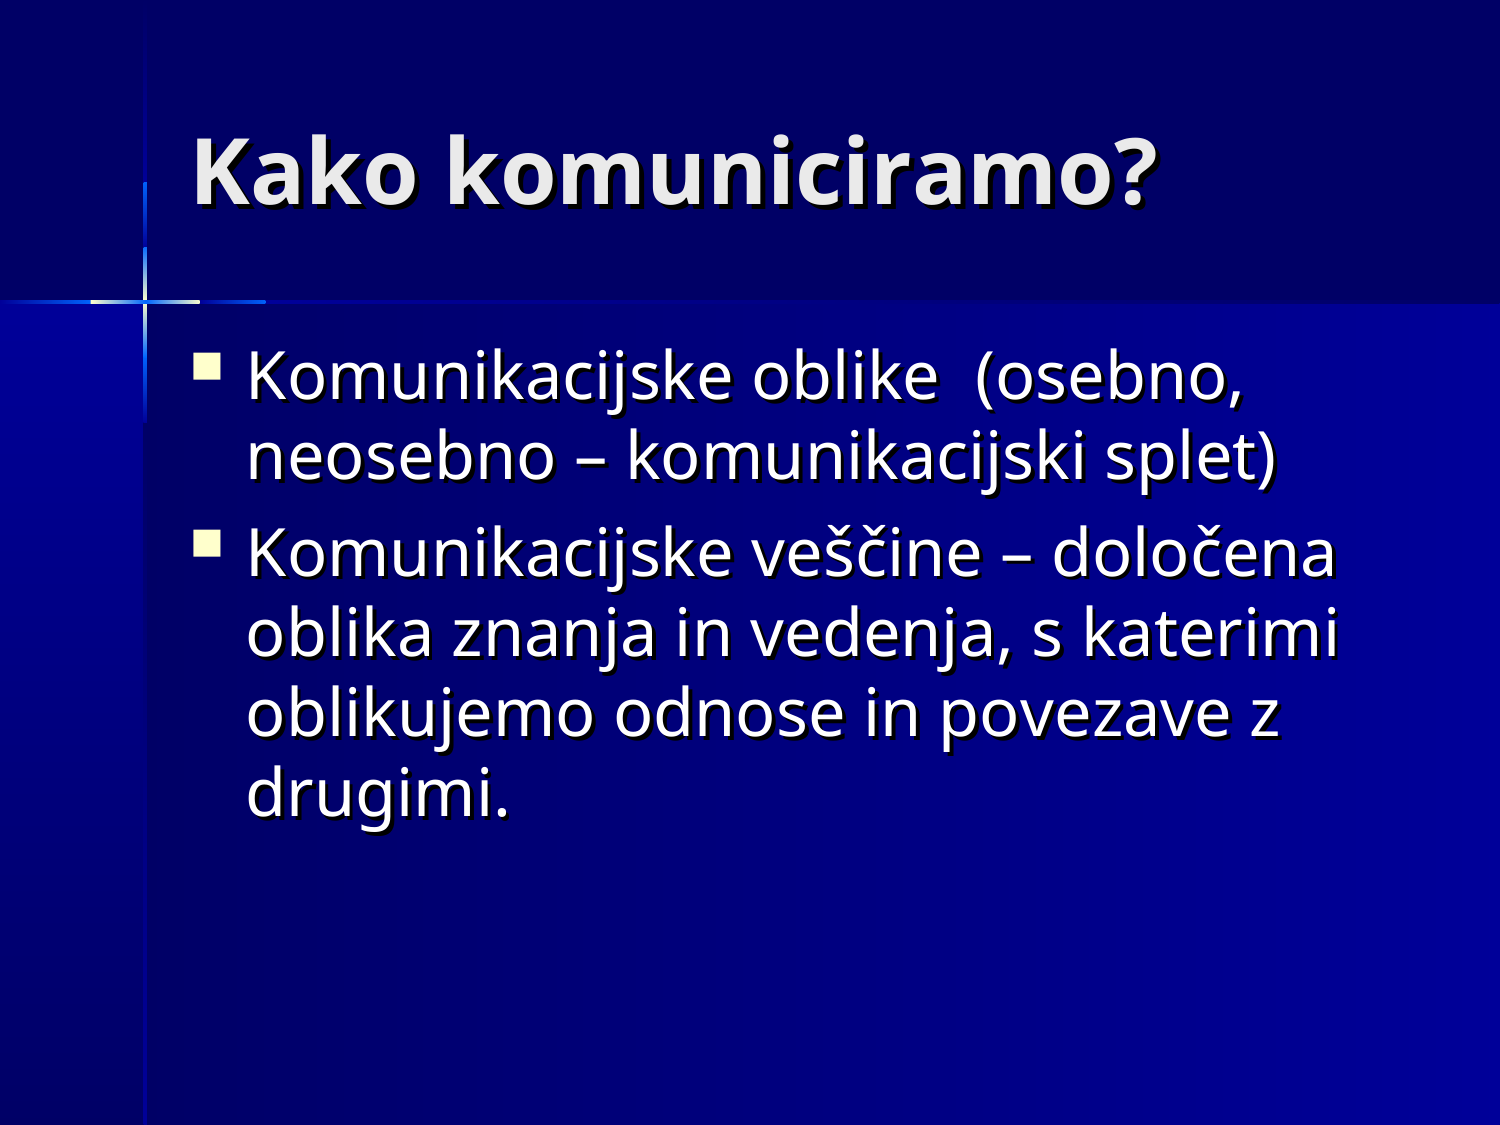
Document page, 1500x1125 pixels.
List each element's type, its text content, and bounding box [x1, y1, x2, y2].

list Komunikacijske oblike (osebno, neosebno – komunikacijski splet) Komunikacijske veščine – določena oblika znanja in vedenja, s katerimi oblikujemo odnose in povezave z drugimi. [174, 324, 1413, 1001]
title Kako komuniciramo? [174, 49, 1413, 285]
